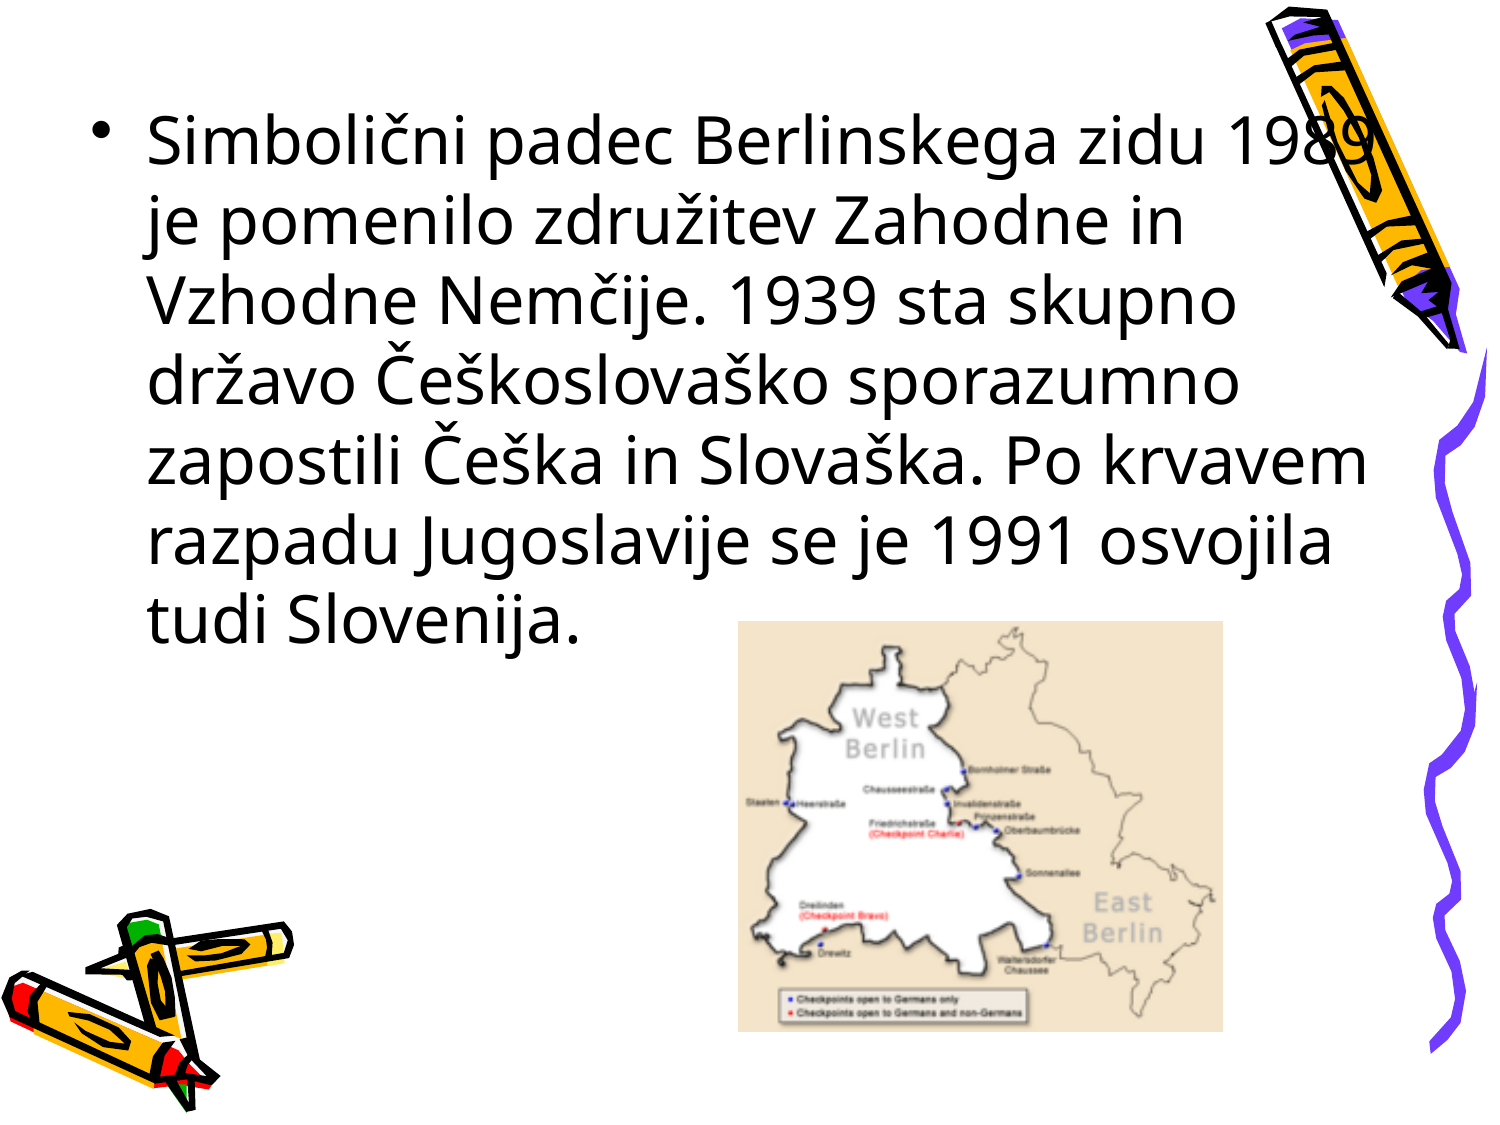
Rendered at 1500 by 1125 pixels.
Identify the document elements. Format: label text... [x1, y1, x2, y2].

list Simbolični padec Berlinskega zidu 1989 je pomenilo združitev Zahodne in Vzhodne Nemčije. 1939 sta skupno državo Češkoslovaško sporazumno zapostili Češka in Slovaška. Po krvavem razpadu Jugoslavije se je 1991 osvojila tudi Slovenija. [75, 90, 1425, 1005]
picture [738, 621, 1223, 1032]
